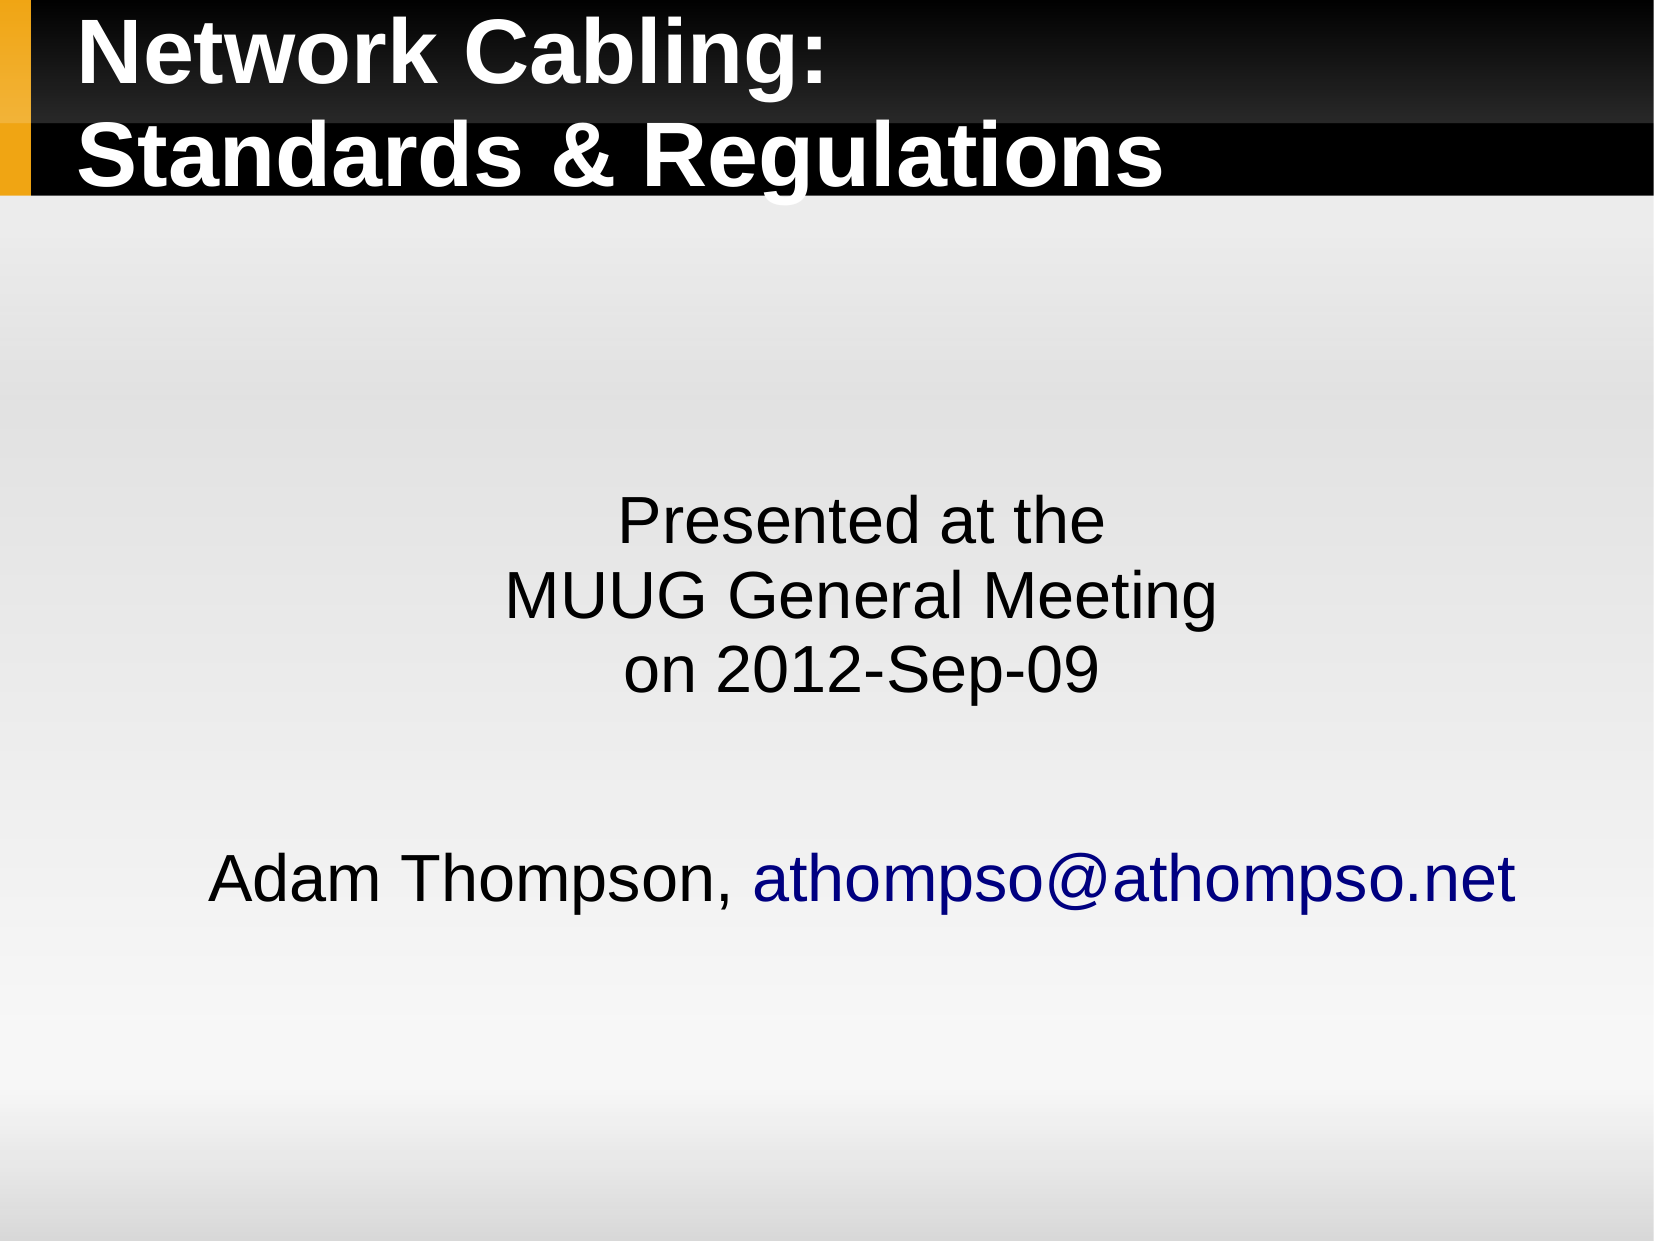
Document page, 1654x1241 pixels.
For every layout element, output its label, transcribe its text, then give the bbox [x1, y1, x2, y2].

list Presented at the MUUG General Meeting on 2012-Sep-09 Adam Thompson, athompso@athompso.net [82, 290, 1571, 1109]
title Network Cabling: Standards & Regulations [76, 0, 1565, 208]
picture [0, 0, 1654, 1241]
